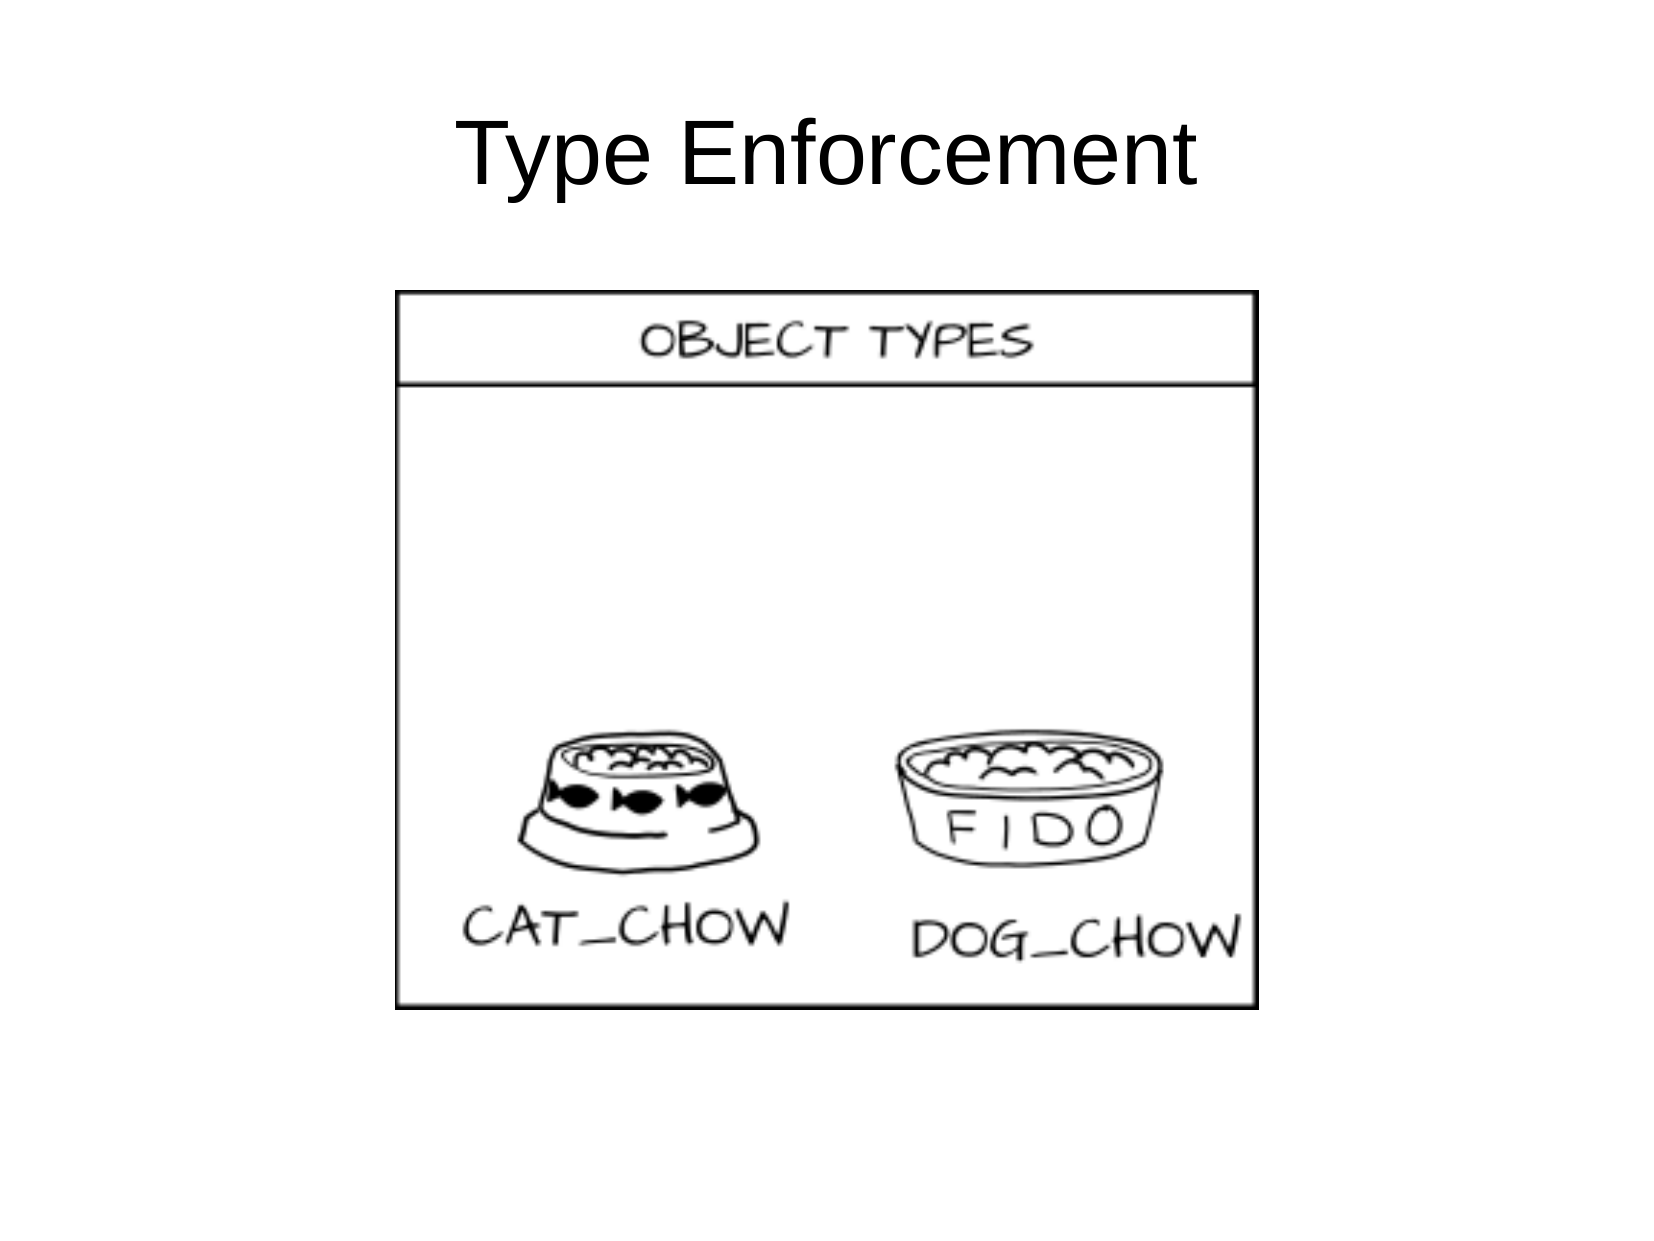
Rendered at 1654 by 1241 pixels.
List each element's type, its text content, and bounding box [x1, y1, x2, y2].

picture [395, 290, 1259, 1010]
title Type Enforcement [82, 49, 1571, 257]
